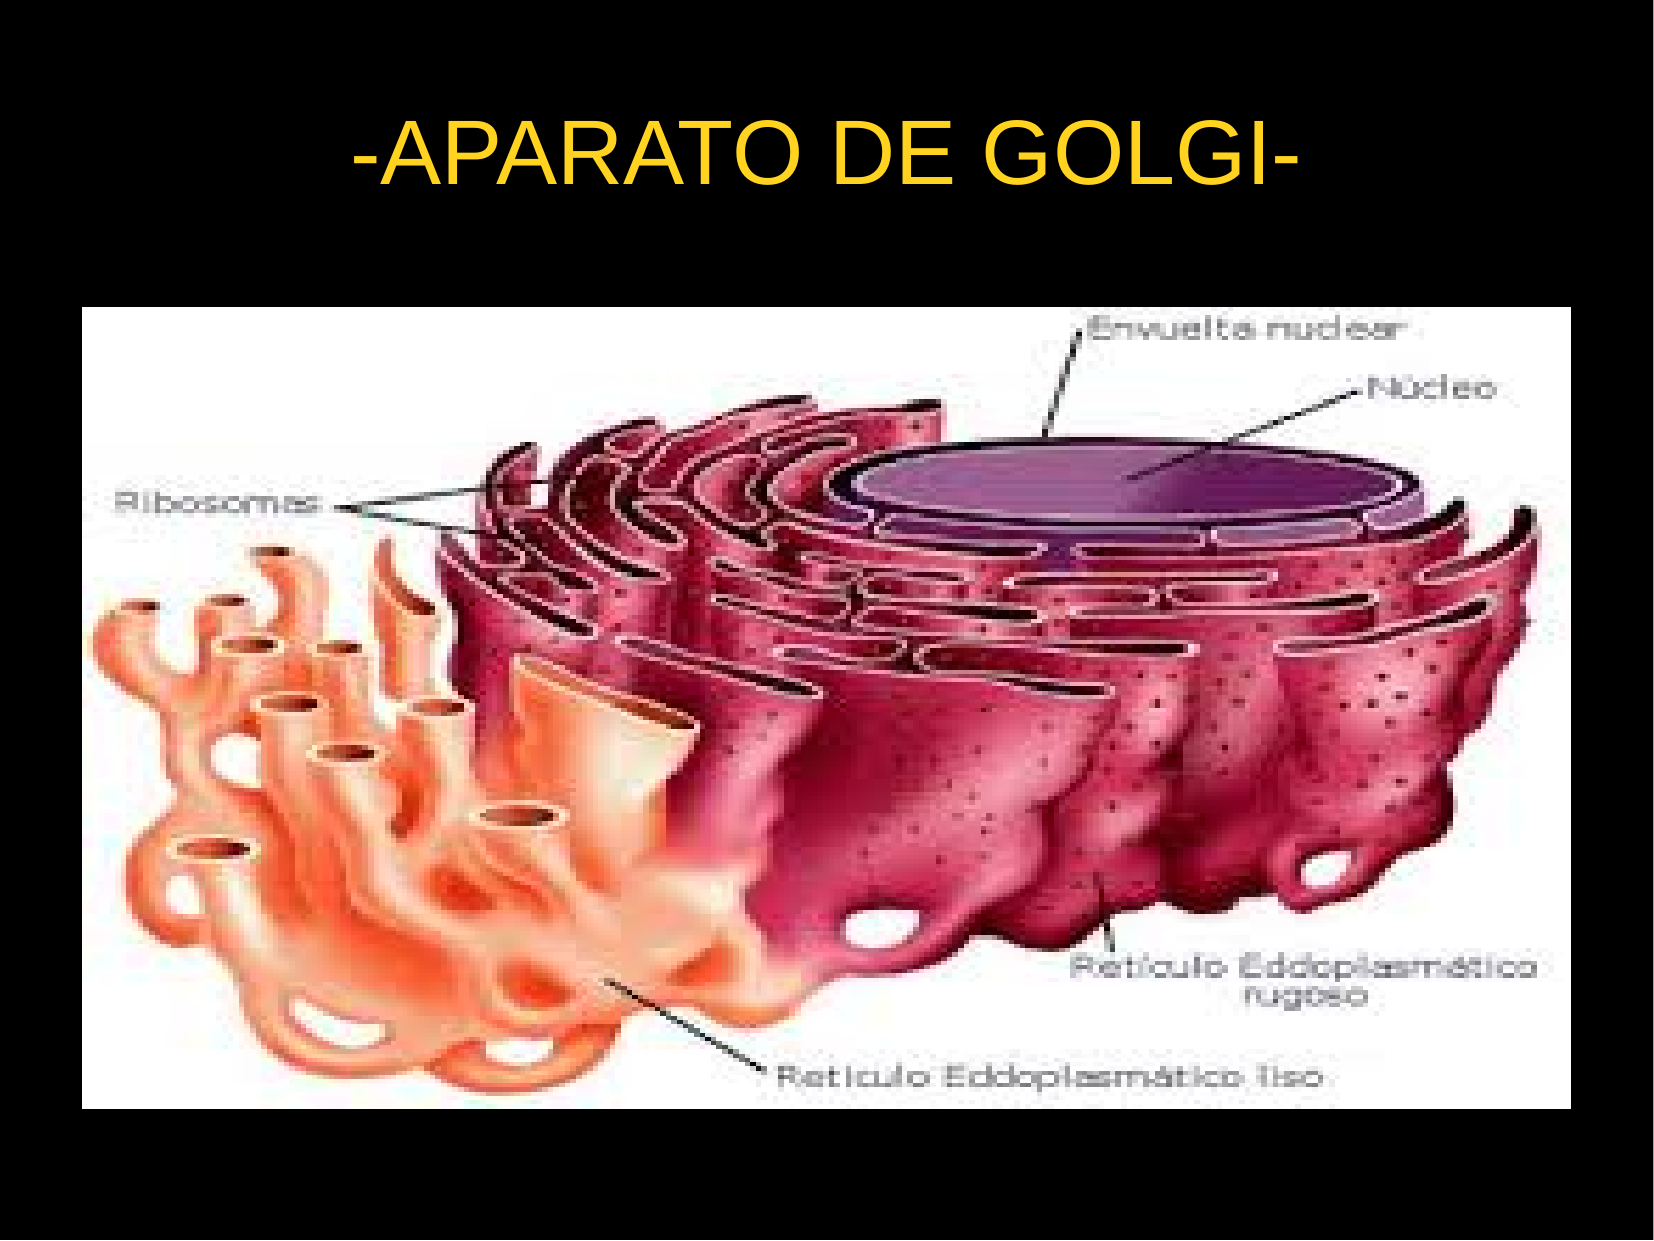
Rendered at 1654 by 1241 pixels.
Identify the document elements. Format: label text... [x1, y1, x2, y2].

picture [82, 307, 1571, 1109]
title -APARATO DE GOLGI- [82, 49, 1571, 257]
